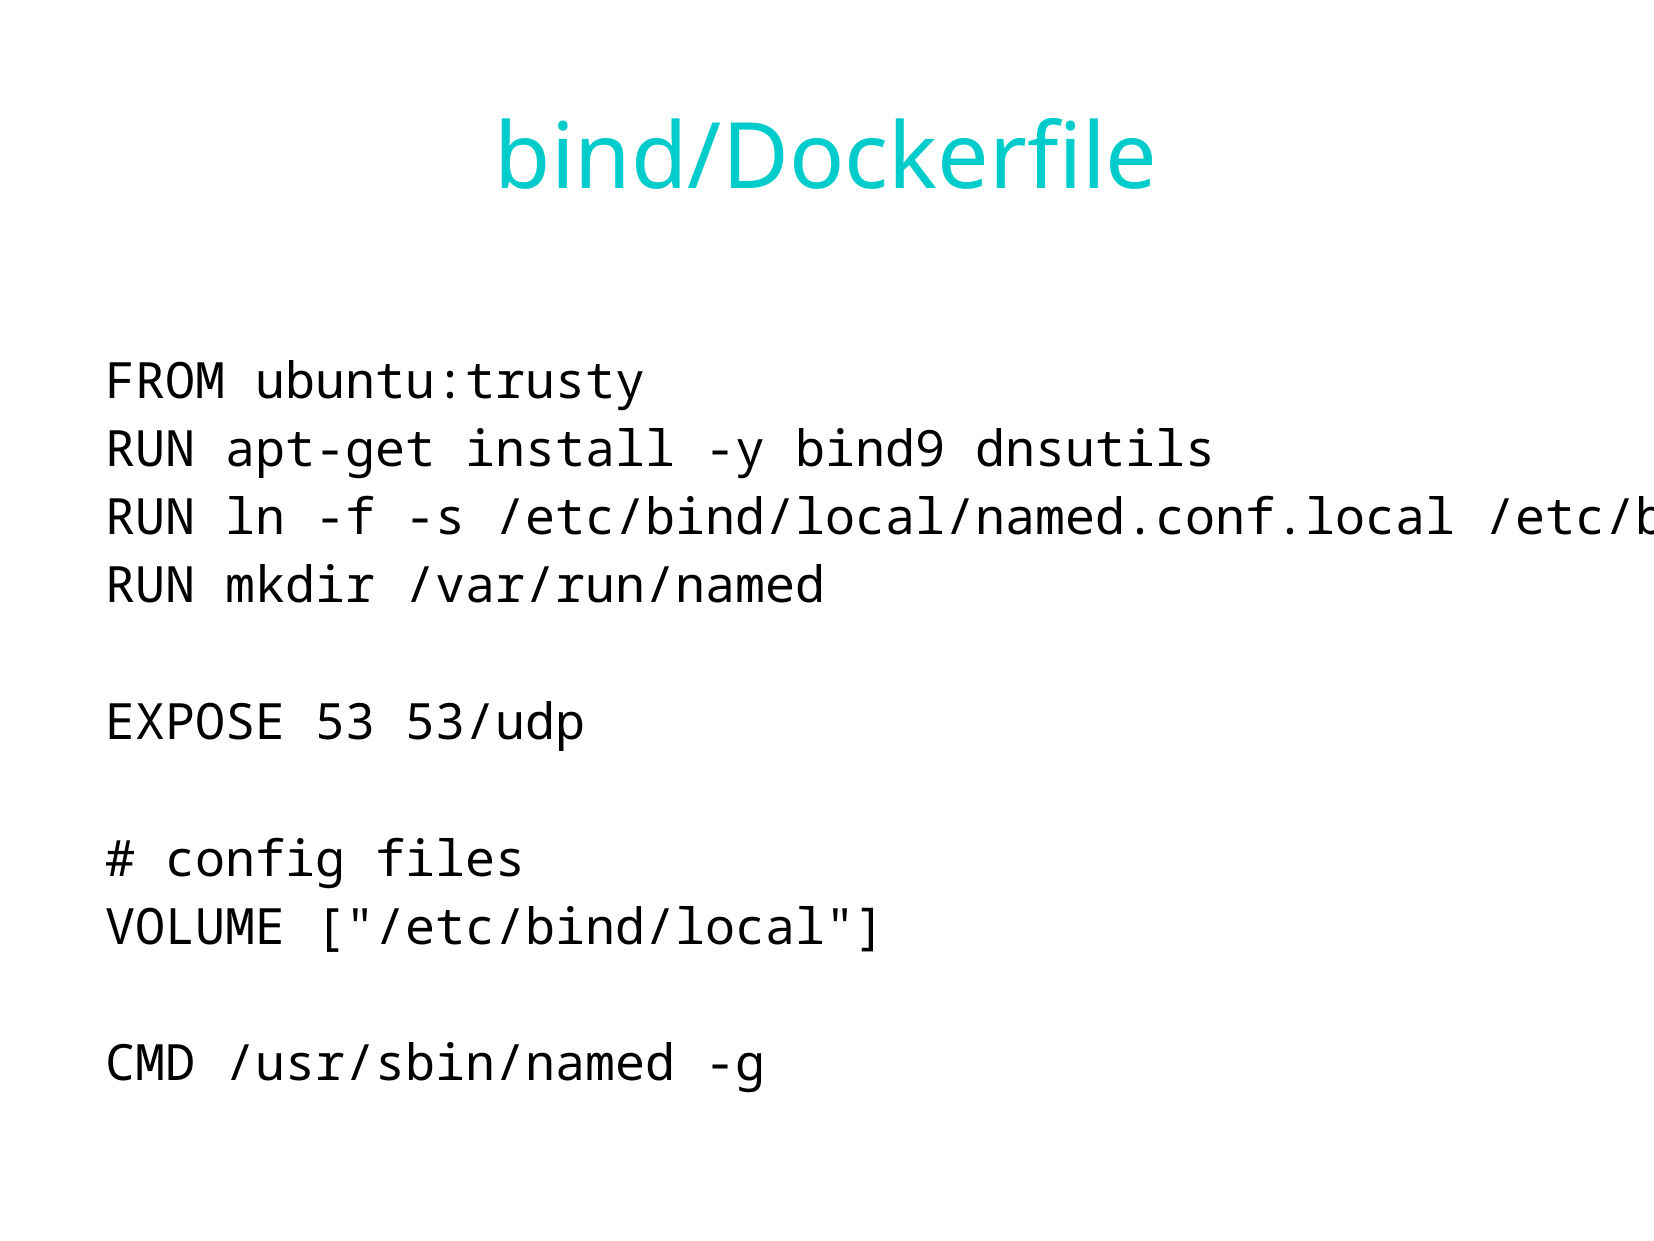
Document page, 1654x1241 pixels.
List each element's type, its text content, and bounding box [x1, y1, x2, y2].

title bind/Dockerfile [82, 49, 1571, 257]
text_box FROM ubuntu:trusty RUN apt-get install -y bind9 dnsutils RUN ln -f -s /etc/bind/local/named.conf.local /etc/bind/ RUN mkdir /var/run/named EXPOSE 53 53/udp # config files VOLUME ["/etc/bind/local"] CMD /usr/sbin/named -g [90, 337, 1654, 991]
